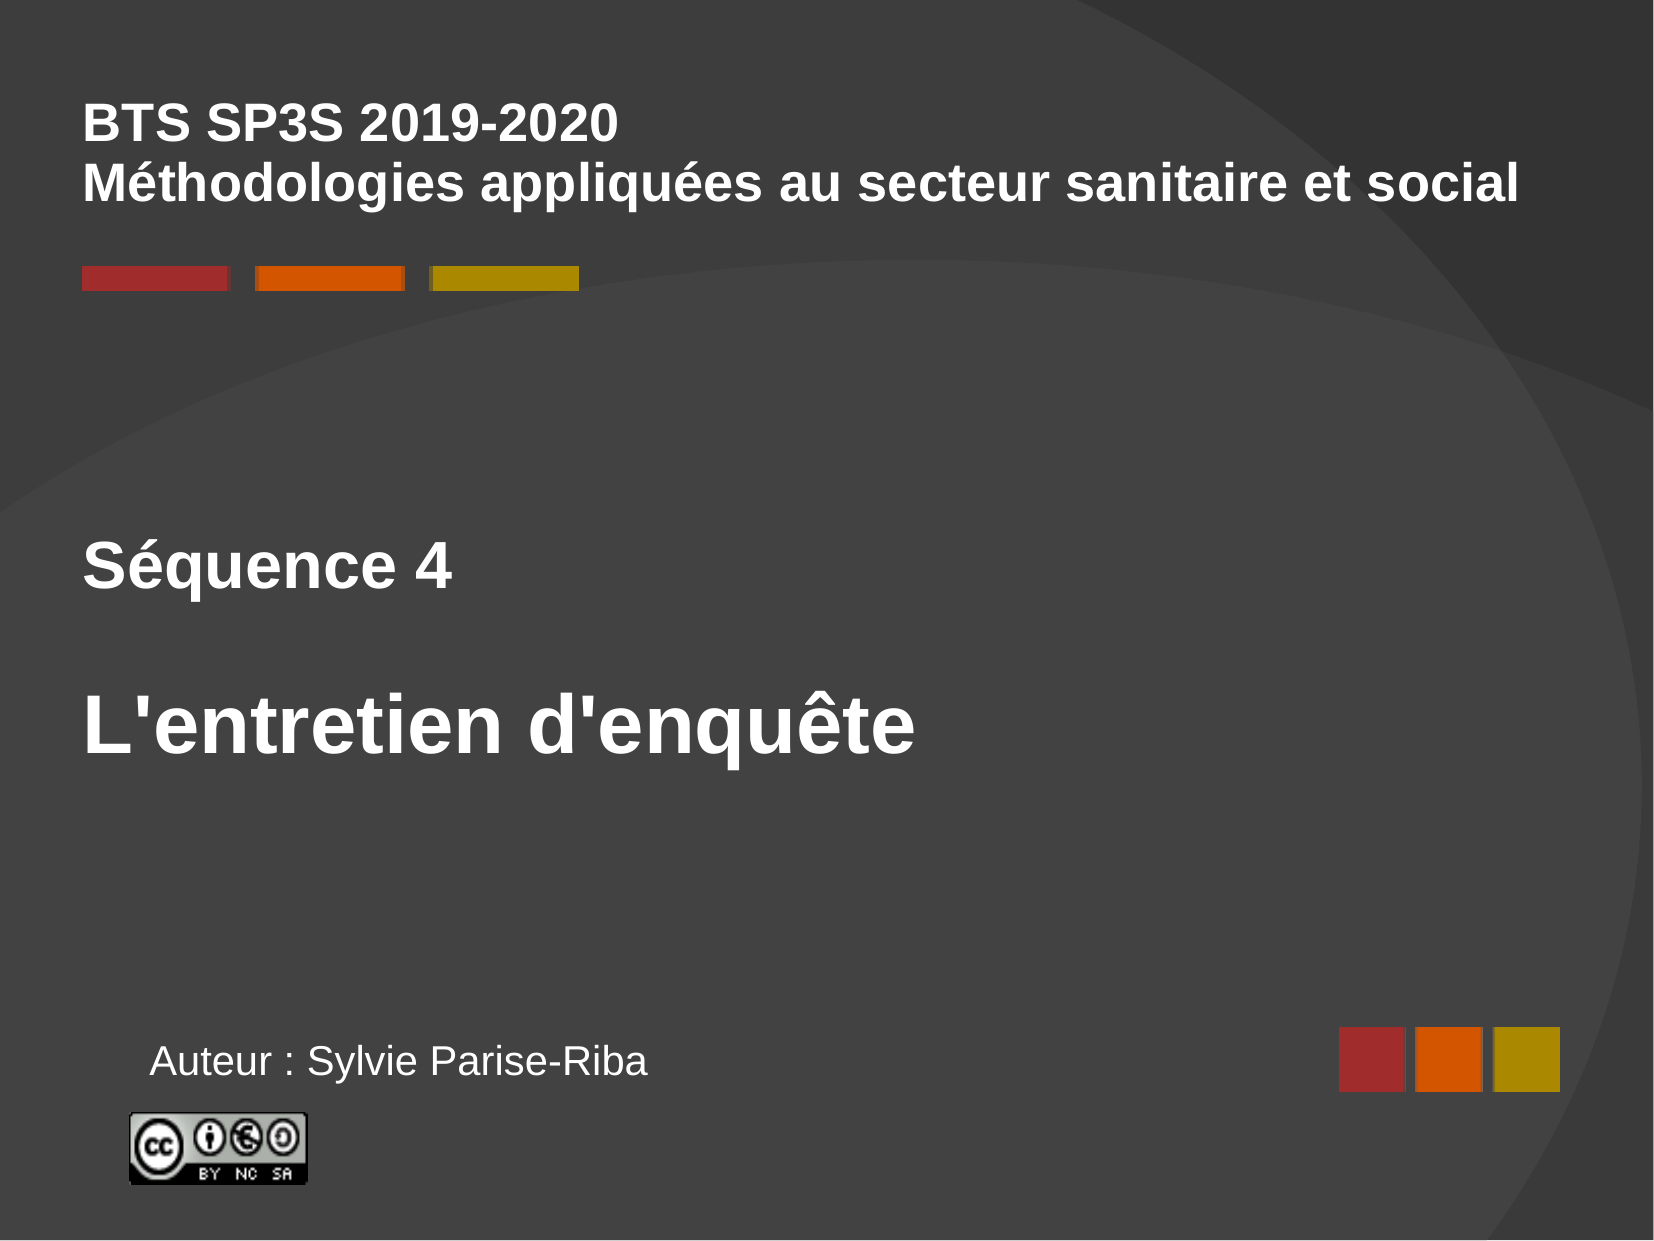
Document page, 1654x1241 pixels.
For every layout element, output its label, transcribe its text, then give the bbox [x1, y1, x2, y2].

picture [1339, 1027, 1560, 1092]
picture [82, 266, 579, 290]
picture [129, 1112, 308, 1185]
subtitle Séquence 4 L'entretien d'enquête [82, 290, 1571, 1010]
title BTS SP3S 2019-2020 Méthodologies appliquées au secteur sanitaire et social [82, 49, 1571, 257]
text_box Auteur : Sylvie Parise-Riba [134, 1030, 1198, 1092]
